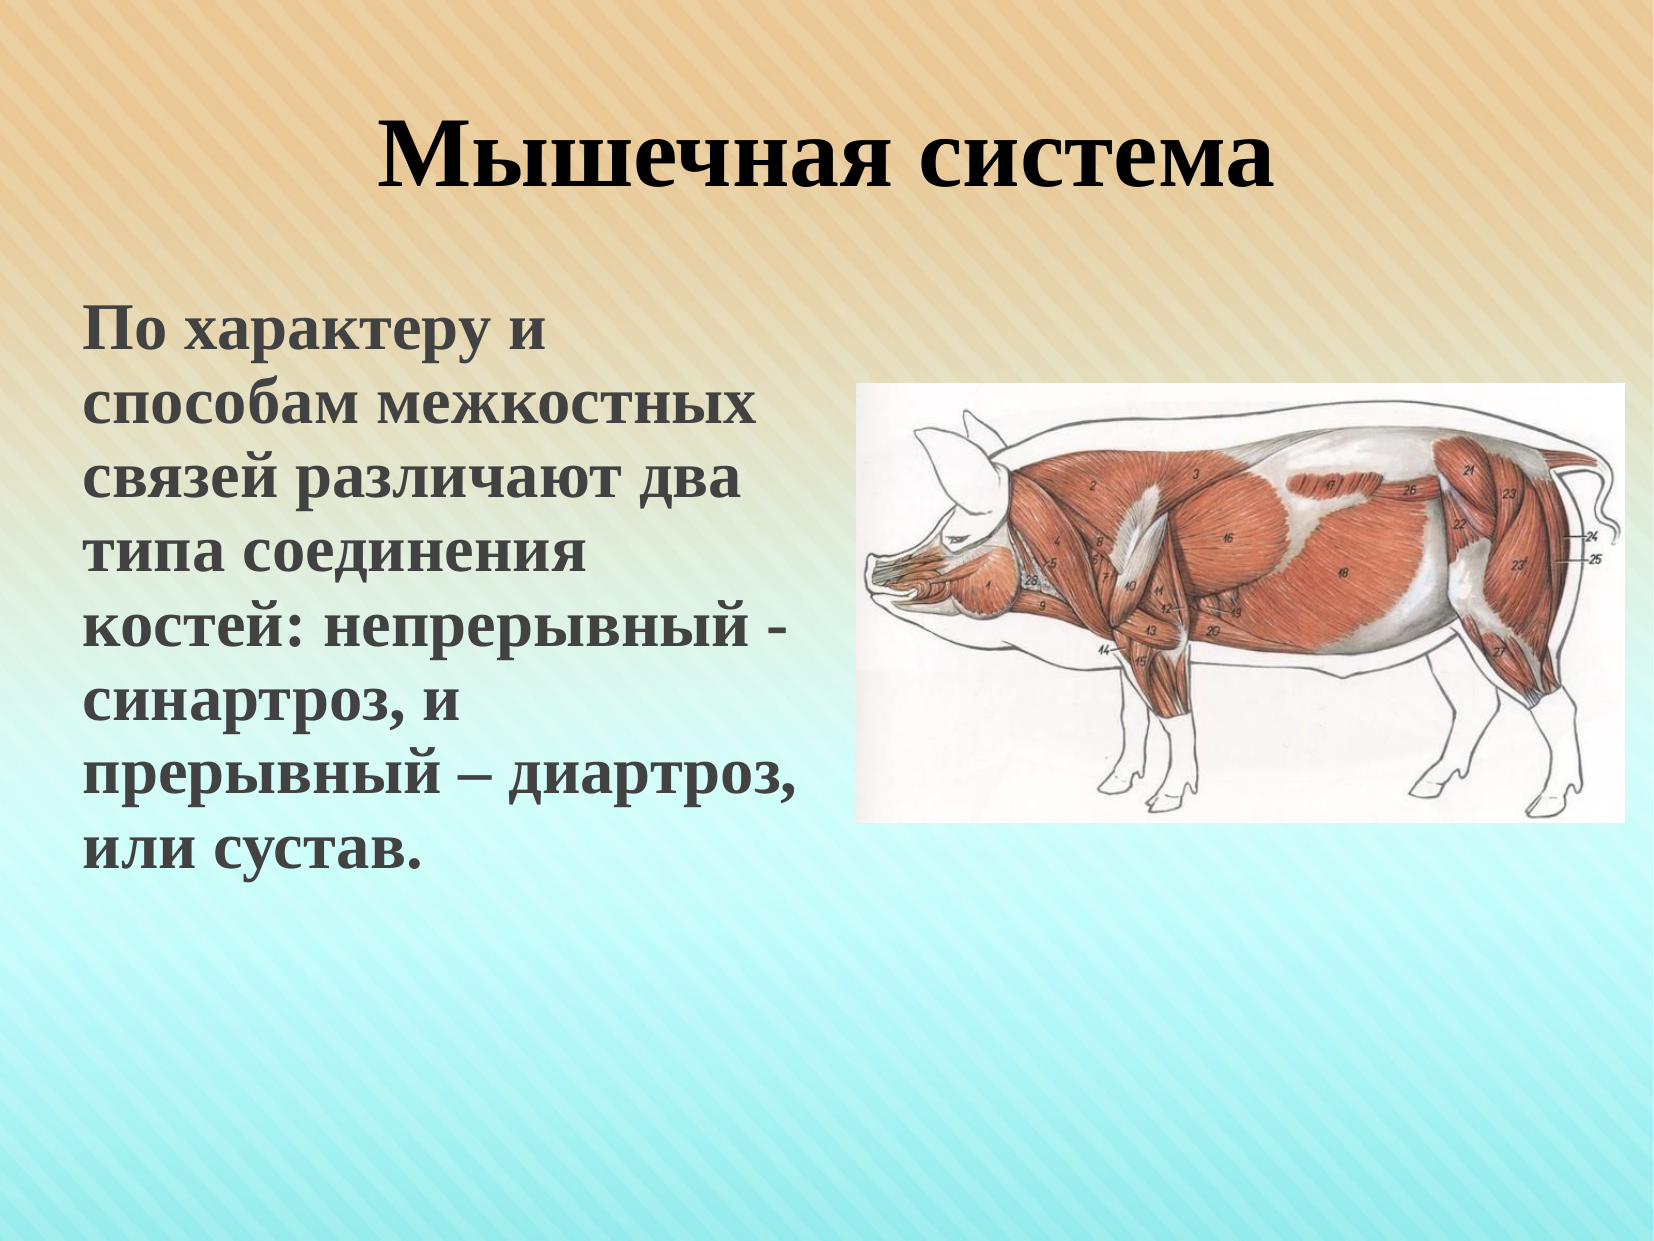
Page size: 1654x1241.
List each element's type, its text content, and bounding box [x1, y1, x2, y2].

picture [0, 0, 1654, 1241]
list По характеру и способам межкостных связей различают два типа соединения костей: непрерывный - синартроз, и прерывный – диартроз, или сустав. [82, 290, 809, 1109]
title Мышечная система [82, 49, 1571, 257]
